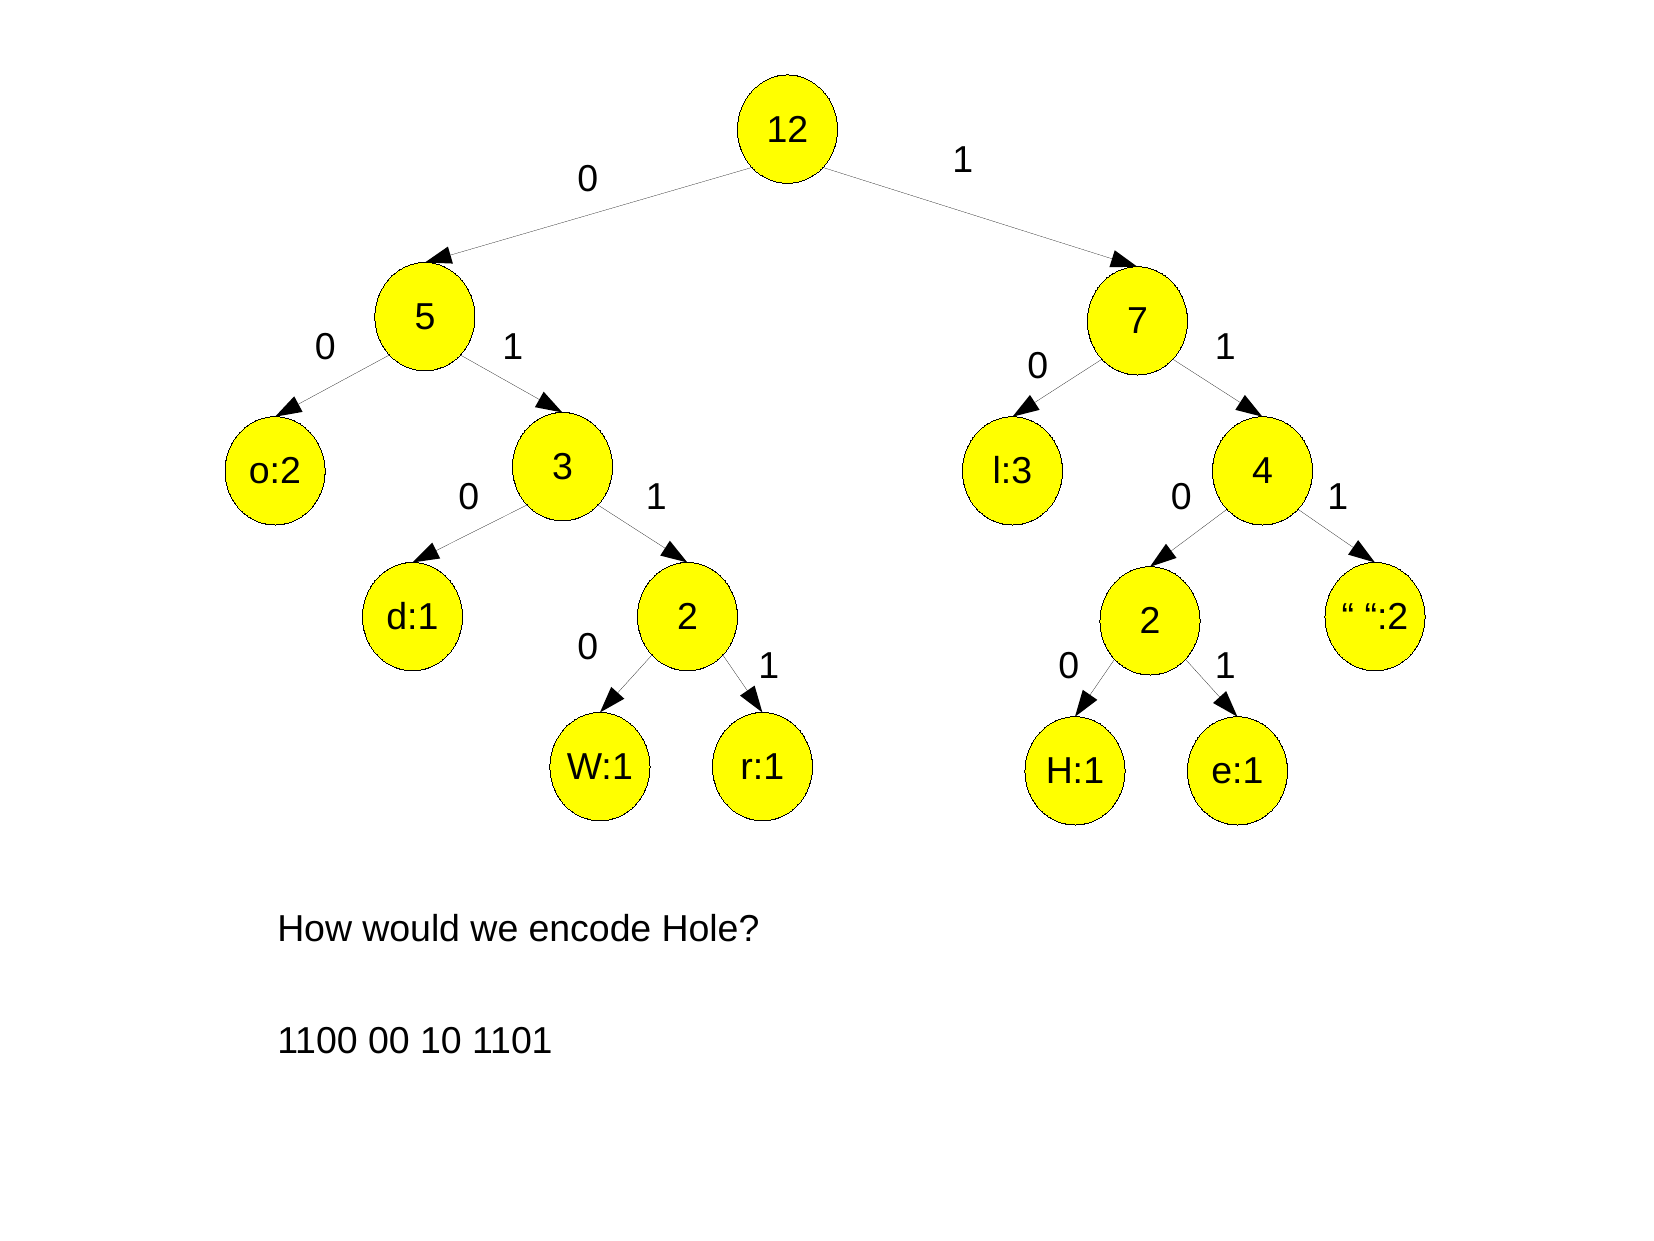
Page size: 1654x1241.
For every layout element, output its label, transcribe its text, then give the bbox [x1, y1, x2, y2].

text_box 0 [562, 618, 607, 675]
text_box 7 [1087, 266, 1188, 376]
text_box 1100 00 10 1101 [262, 1012, 1238, 1070]
text_box 0 [300, 318, 344, 375]
text_box 5 [374, 262, 475, 371]
text_box 0 [1156, 468, 1201, 525]
text_box 0 [443, 468, 488, 525]
text_box 0 [1012, 337, 1057, 395]
text_box “ “:2 [1324, 562, 1426, 671]
text_box 1 [487, 318, 532, 375]
text_box 1 [937, 130, 982, 188]
text_box 2 [637, 562, 738, 671]
text_box 0 [1043, 637, 1088, 695]
text_box 1 [1200, 637, 1244, 695]
text_box o:2 [225, 416, 326, 526]
text_box H:1 [1024, 716, 1126, 826]
text_box 1 [1200, 318, 1244, 375]
text_box 3 [512, 412, 613, 521]
text_box How would we encode Hole? [262, 900, 1351, 957]
text_box 2 [1099, 566, 1201, 676]
text_box 4 [1212, 416, 1313, 526]
text_box 12 [737, 74, 838, 184]
text_box W:1 [549, 712, 651, 821]
text_box l:3 [962, 416, 1063, 526]
text_box 1 [743, 637, 788, 695]
text_box d:1 [362, 562, 463, 671]
text_box r:1 [712, 712, 813, 821]
text_box 1 [1312, 468, 1357, 525]
text_box e:1 [1187, 716, 1288, 826]
text_box 0 [562, 150, 607, 207]
text_box 1 [631, 468, 676, 525]
